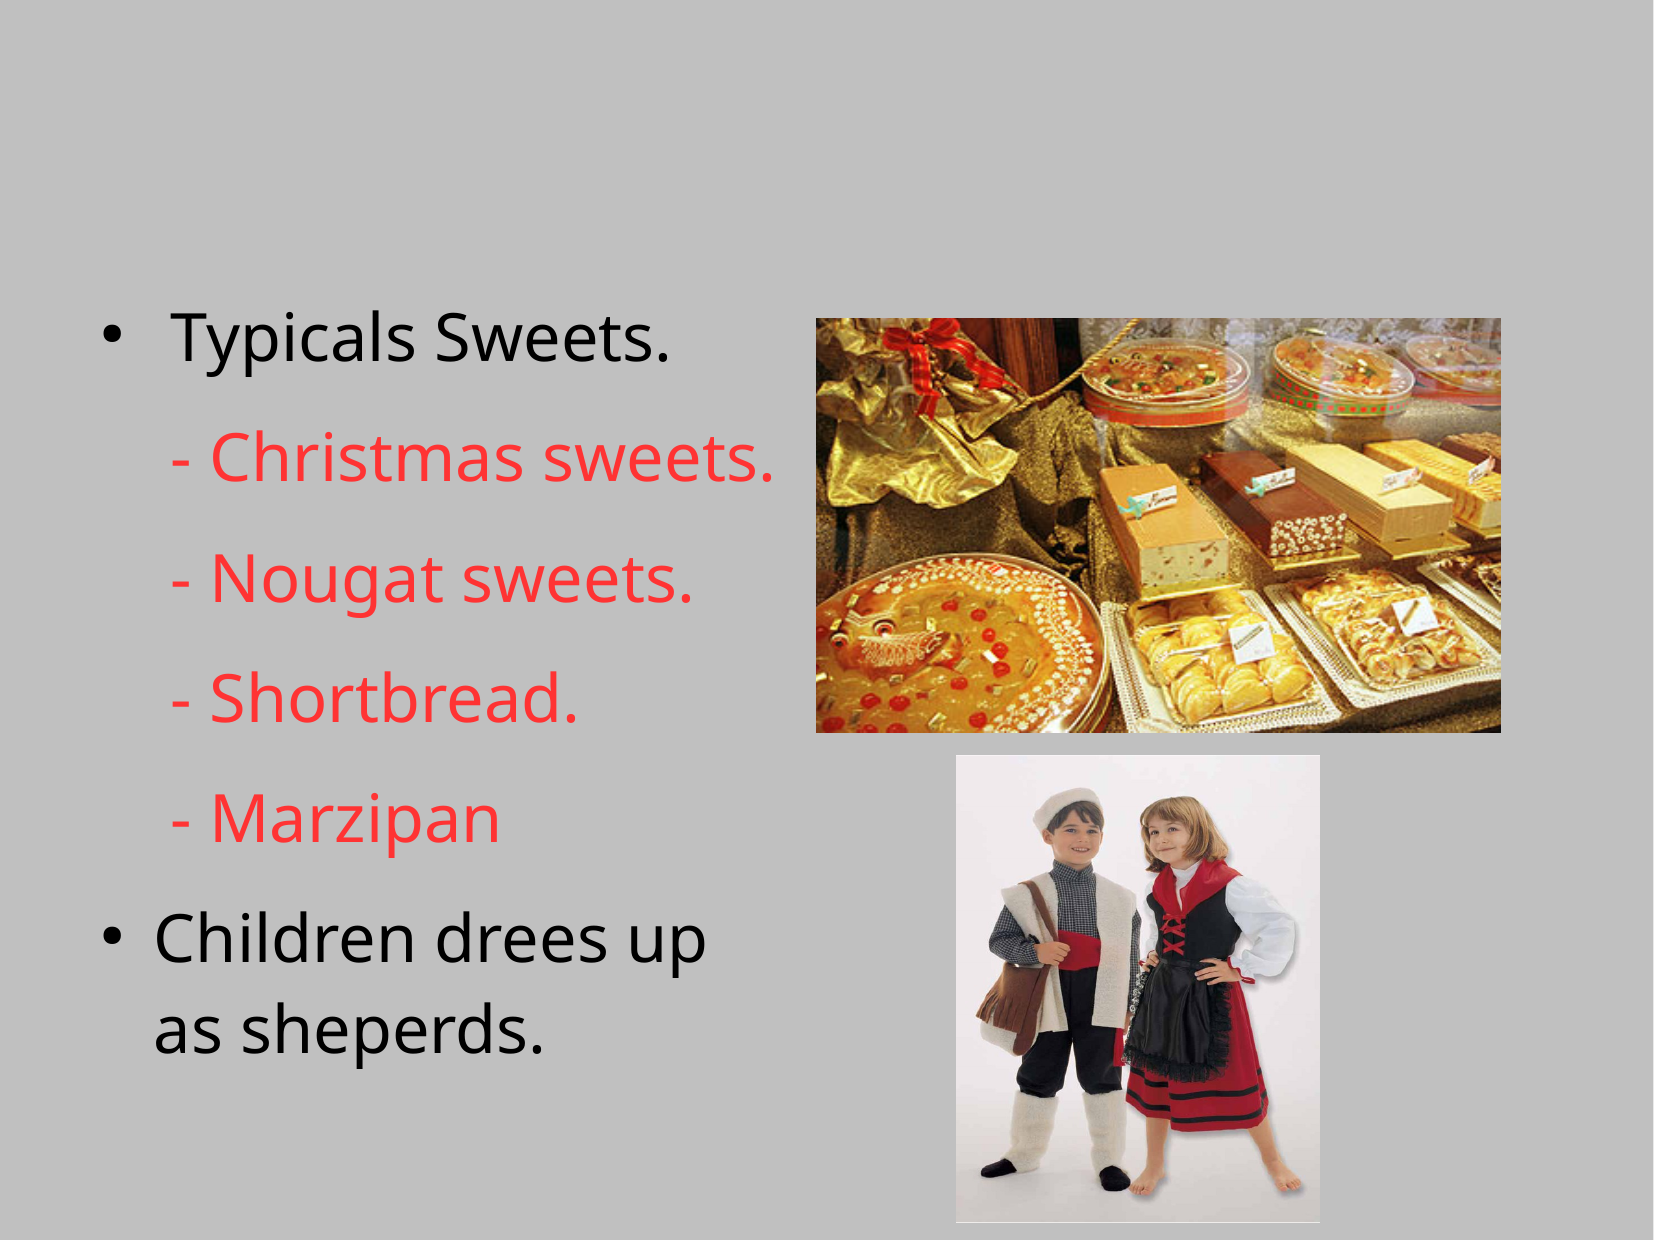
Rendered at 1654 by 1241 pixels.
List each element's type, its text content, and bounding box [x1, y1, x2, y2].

picture [956, 755, 1320, 1224]
list Typicals Sweets. - Christmas sweets. - Nougat sweets. - Shortbread. - Marzipan Children drees up as sheperds. [82, 290, 793, 1010]
picture [816, 318, 1501, 733]
